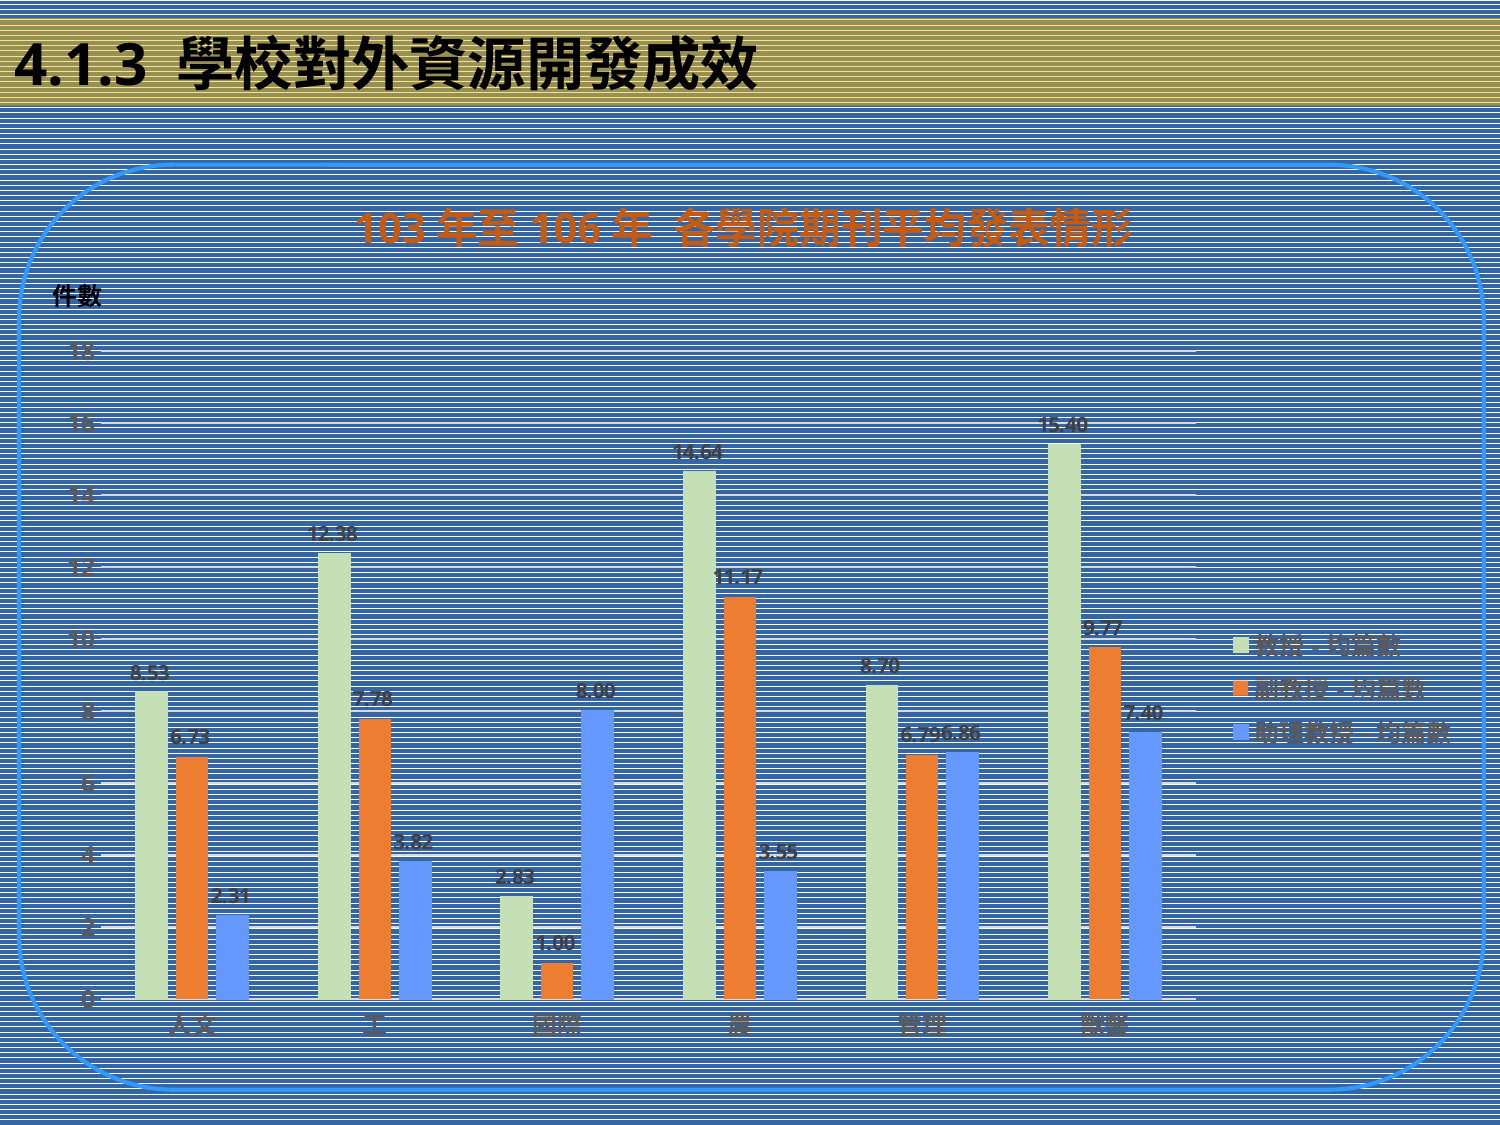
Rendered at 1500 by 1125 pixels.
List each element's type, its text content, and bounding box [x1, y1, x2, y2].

text_box 103年至106年 各學院期刊平均發表情形 [180, 194, 1307, 260]
text_box 件數 [38, 273, 130, 318]
chart [38, 318, 1472, 1058]
text_box 4.1.3 學校對外資源開發成效 [0, 19, 1500, 105]
